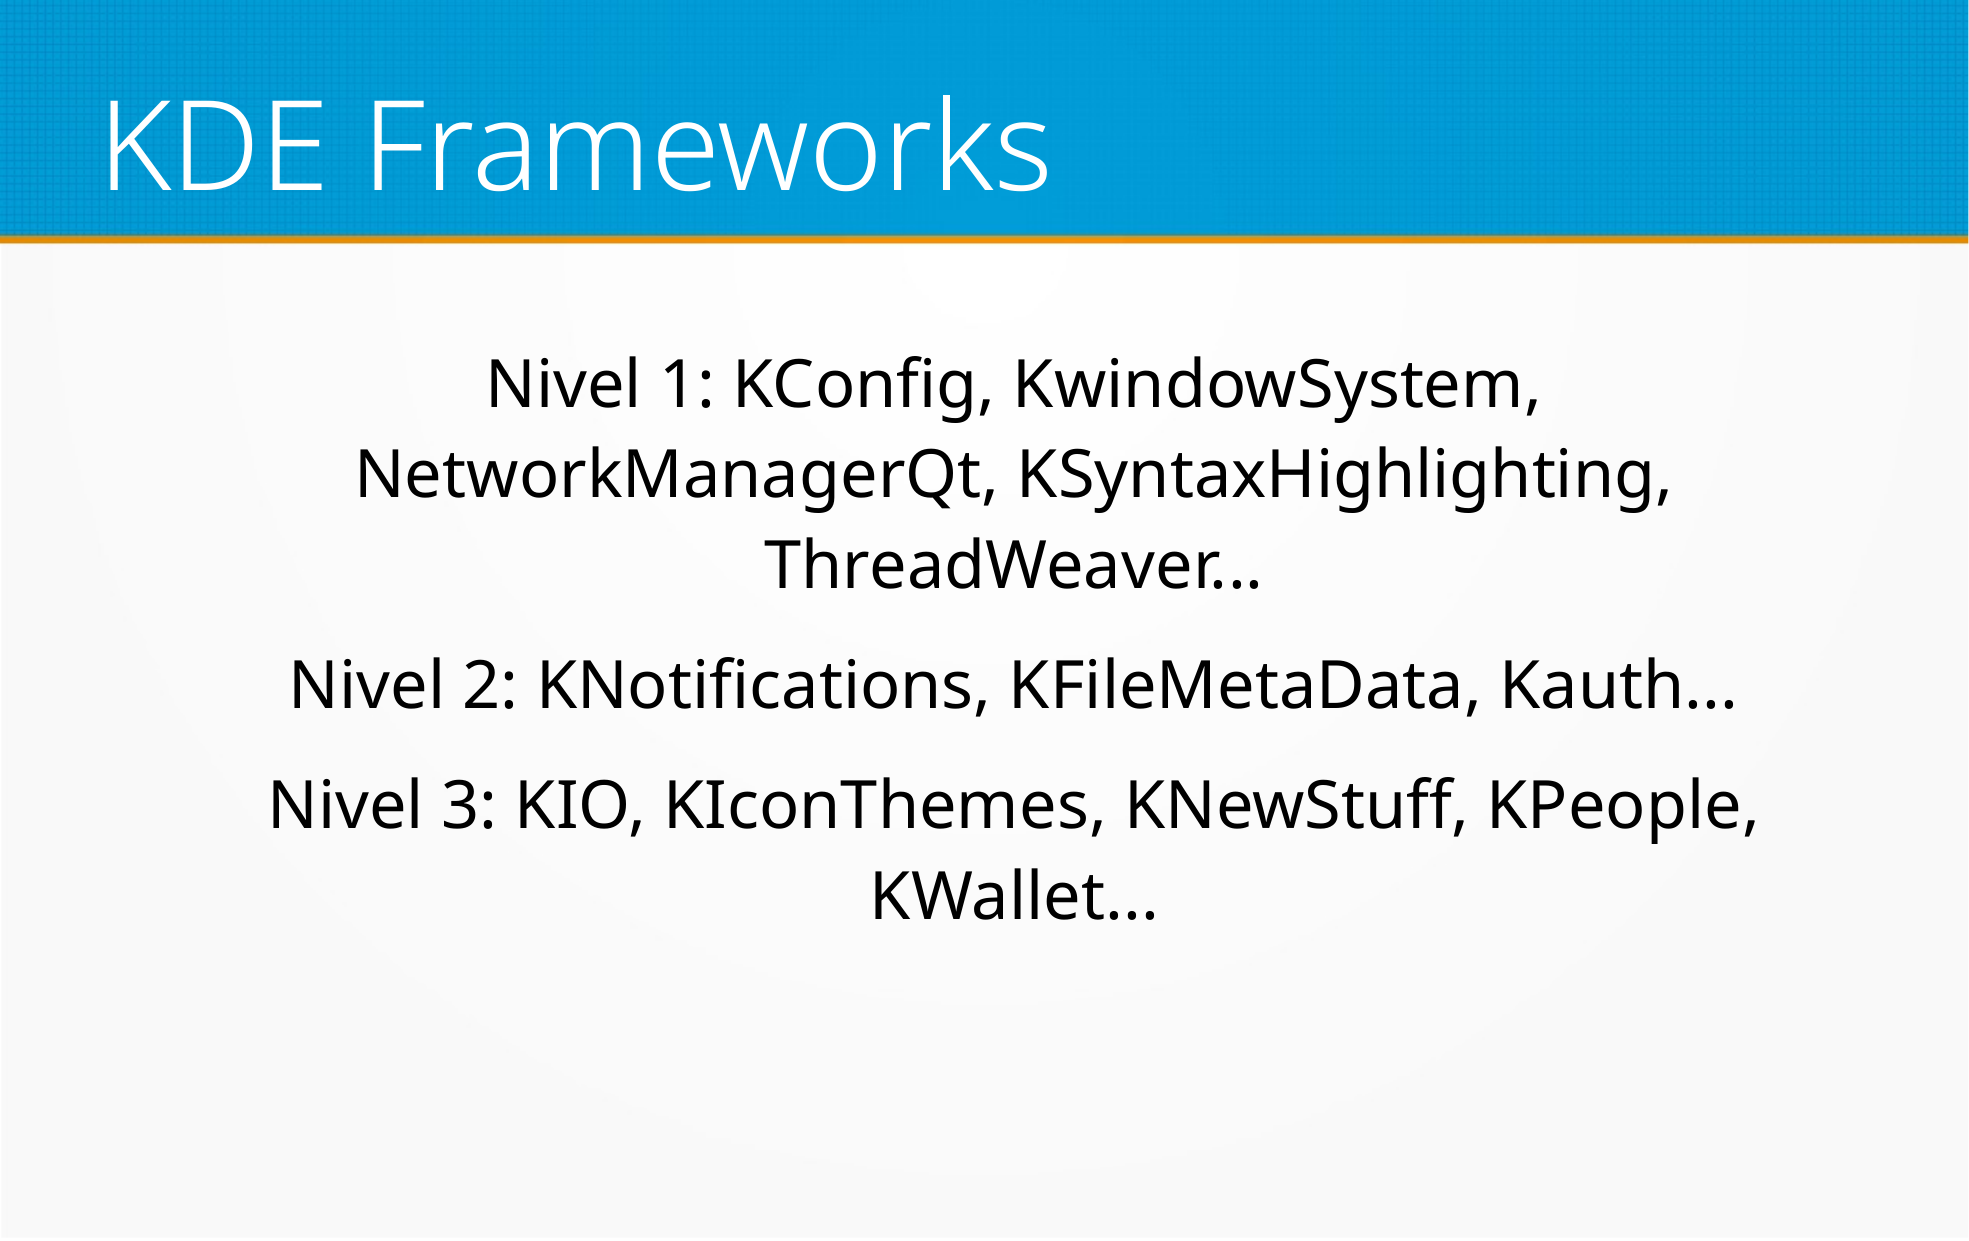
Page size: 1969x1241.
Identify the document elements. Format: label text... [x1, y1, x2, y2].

title KDE Frameworks [98, 19, 1870, 227]
picture [0, 233, 1969, 1241]
list Nivel 1: KConfig, KwindowSystem, NetworkManagerQt, KSyntaxHighlighting, ThreadWeaver... Nivel 2: KNotifications, KFileMetaData, Kauth... Nivel 3: KIO, KIconThemes, KNewStuff, KPeople, KWallet... [98, 315, 1861, 1081]
